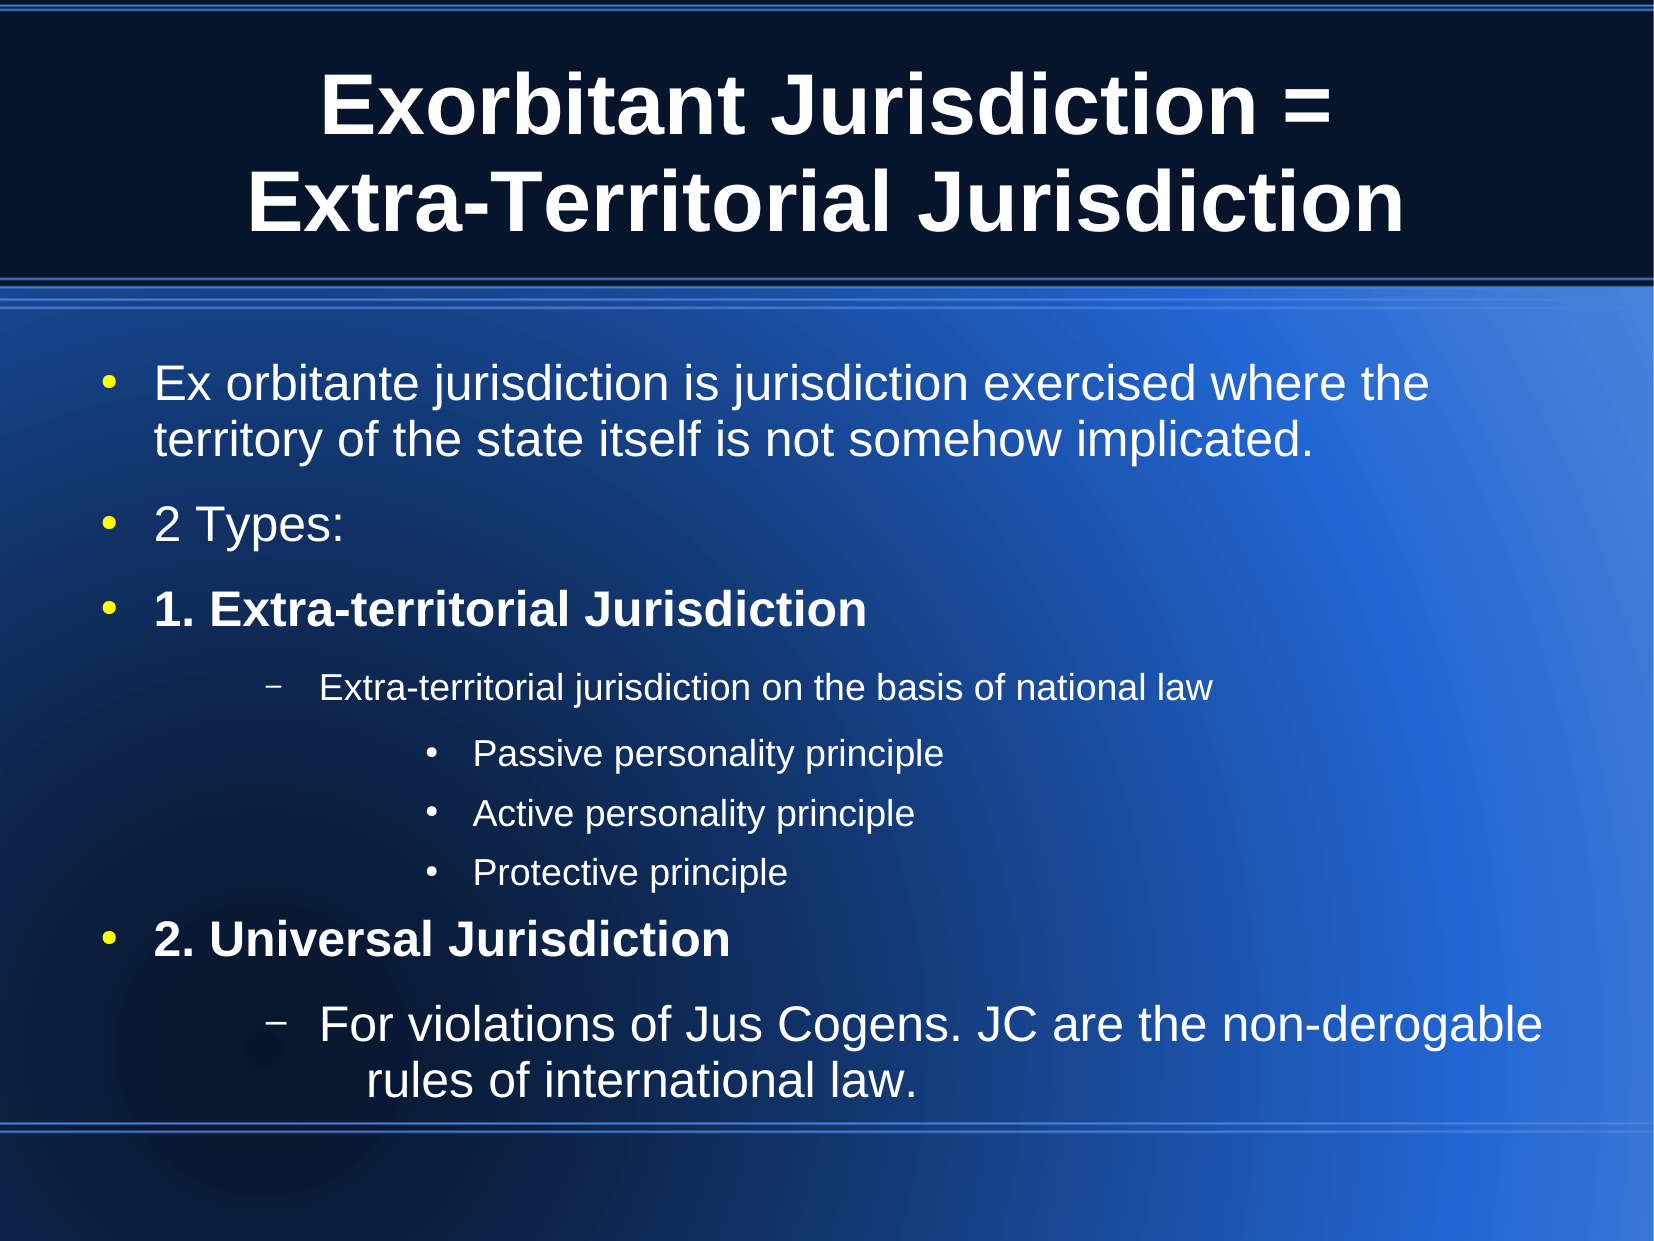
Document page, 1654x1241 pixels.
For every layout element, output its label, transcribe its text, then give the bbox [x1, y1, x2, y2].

picture [0, 0, 1654, 1241]
title Exorbitant Jurisdiction = Extra-Territorial Jurisdiction [82, 49, 1571, 257]
list Ex orbitante jurisdiction is jurisdiction exercised where the territory of the state itself is not somehow implicated. 2 Types: 1. Extra-territorial Jurisdiction Extra-territorial jurisdiction on the basis of national law Passive personality principle Active personality principle Protective principle 2. Universal Jurisdiction For violations of Jus Cogens. JC are the non-derogable rules of international law. [82, 355, 1571, 1112]
